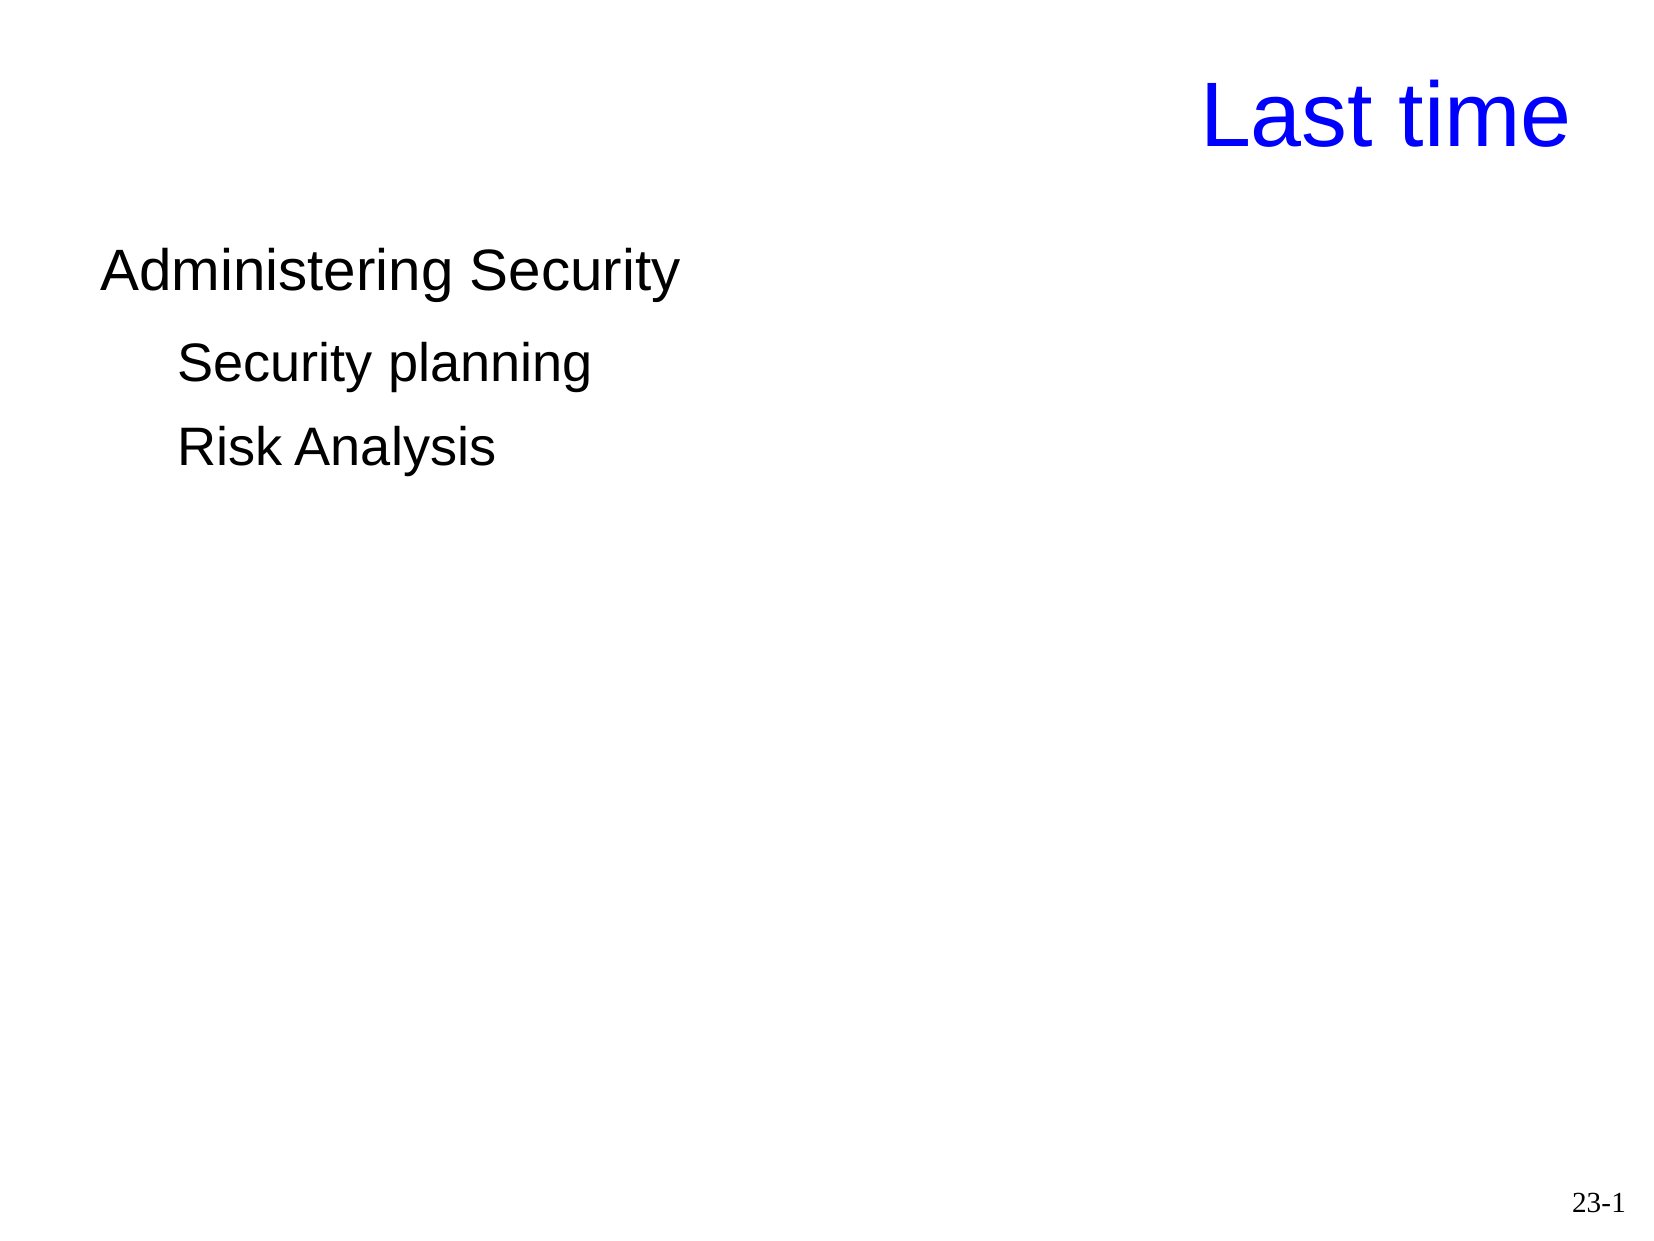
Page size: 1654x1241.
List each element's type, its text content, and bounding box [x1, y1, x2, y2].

list Administering Security Security planning Risk Analysis [82, 237, 1571, 1156]
title Last time [84, 18, 1573, 211]
